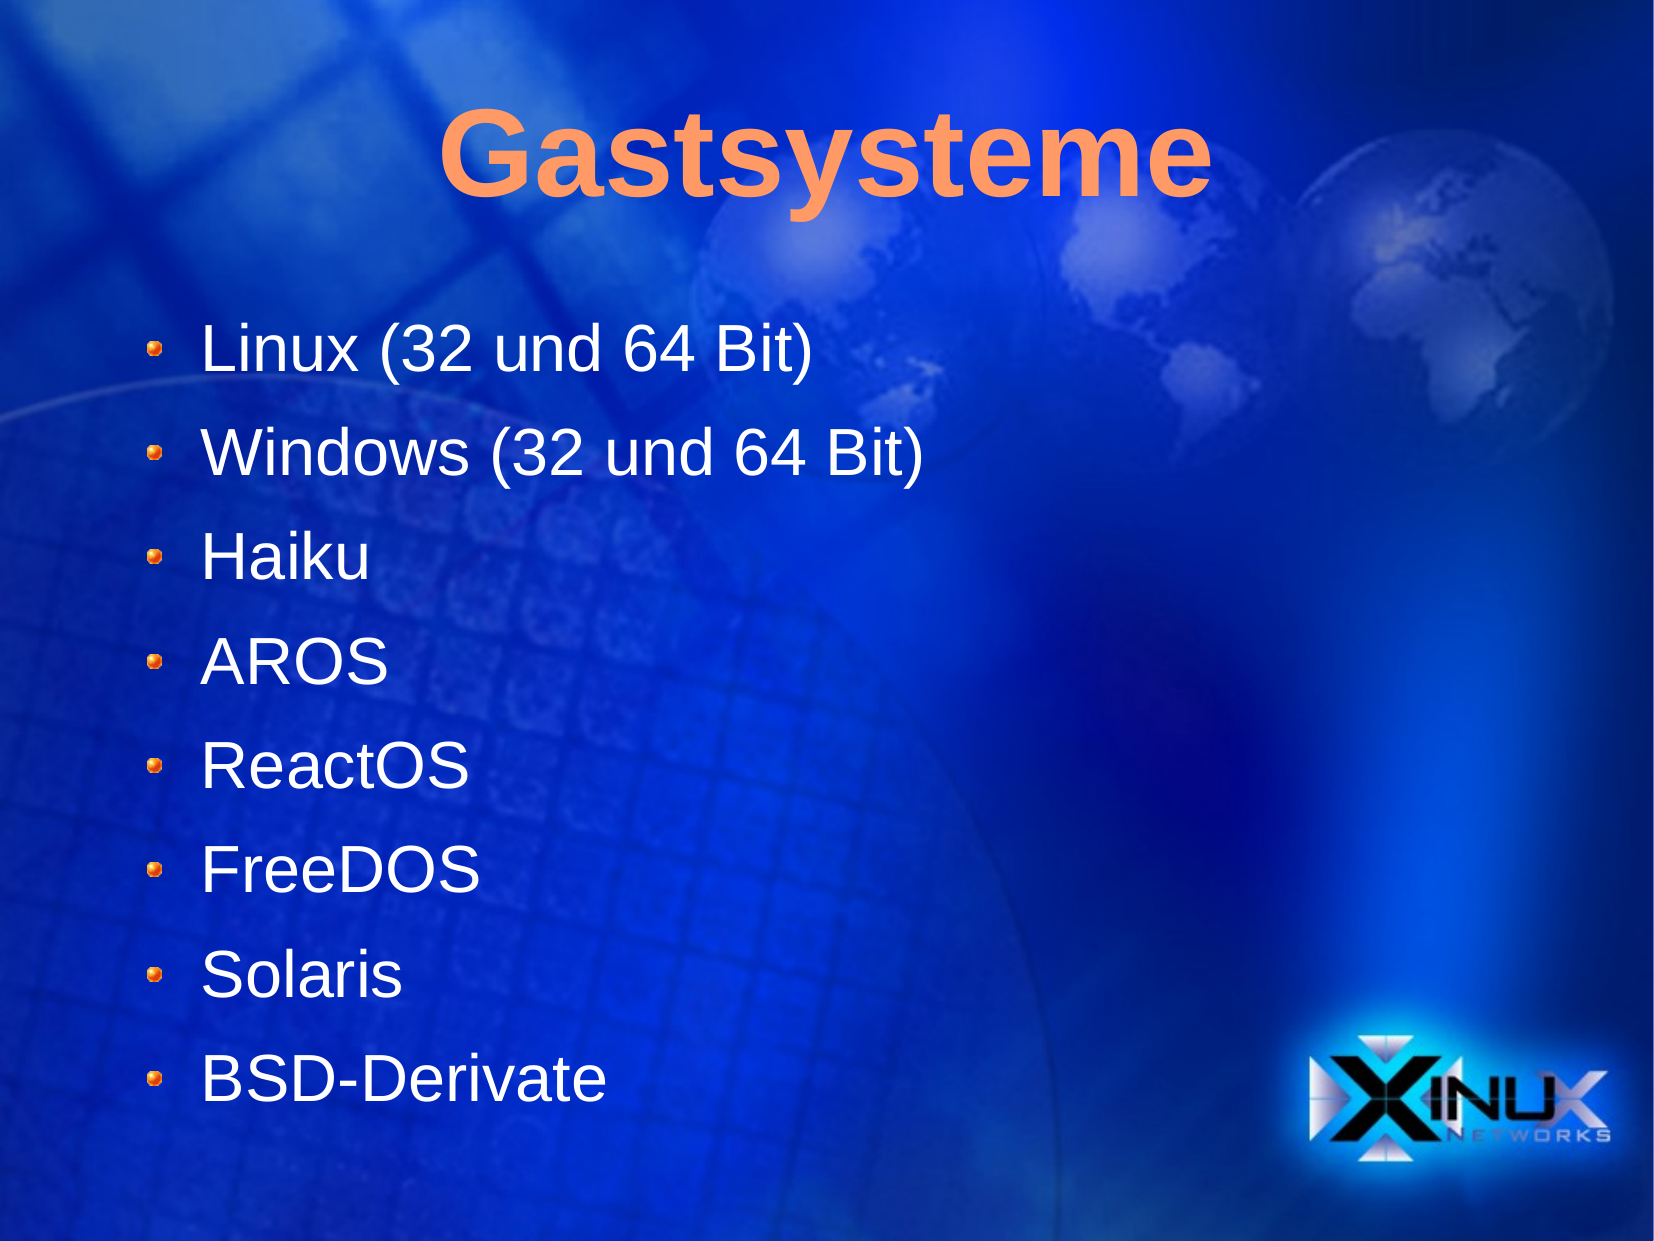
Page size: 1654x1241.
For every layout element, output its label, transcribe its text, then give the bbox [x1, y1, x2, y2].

title Gastsysteme [82, 0, 1571, 314]
list Linux (32 und 64 Bit) Windows (32 und 64 Bit) Haiku AROS ReactOS FreeDOS Solaris BSD-Derivate [59, 206, 1548, 1116]
picture [0, 0, 1654, 1241]
